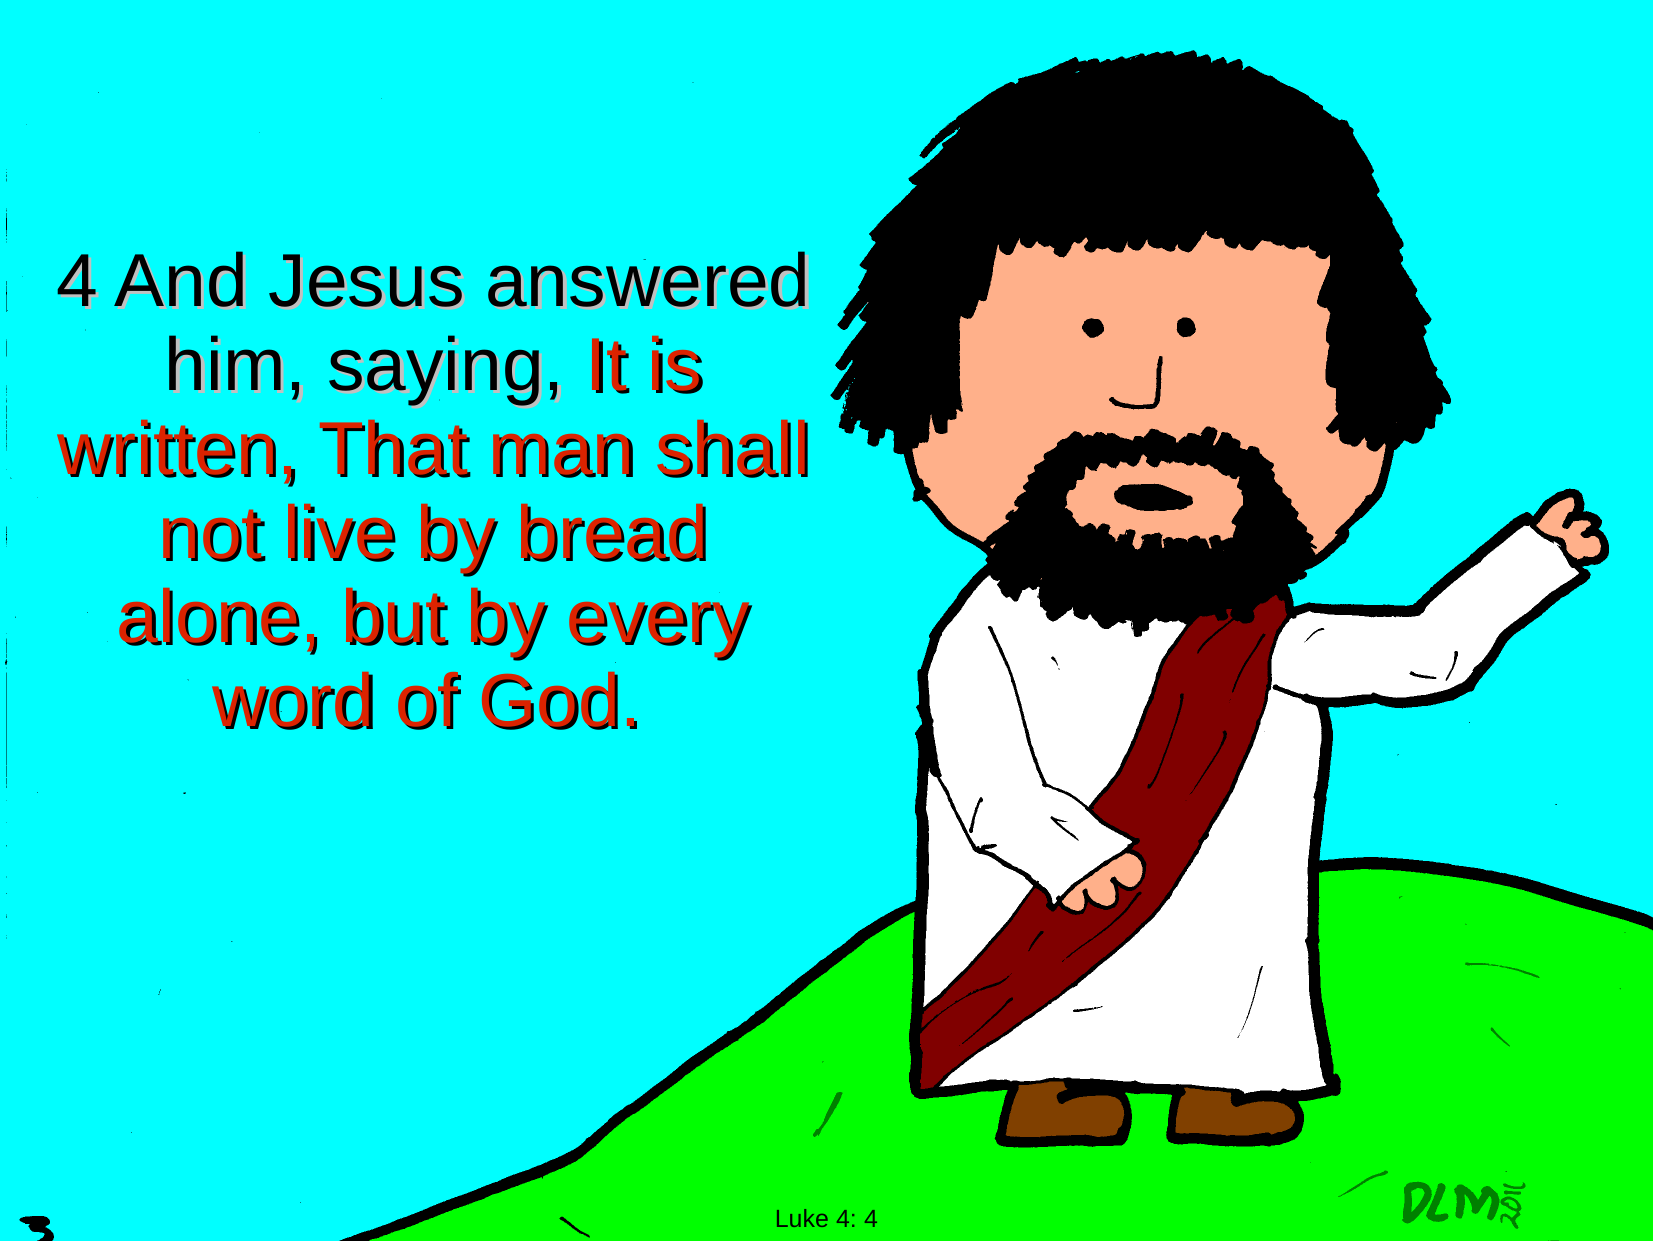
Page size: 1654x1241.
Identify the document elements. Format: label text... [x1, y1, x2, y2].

picture [0, 0, 1653, 1197]
text_box Luke 4: 4 [0, 1197, 1653, 1241]
text_box 4 And Jesus answered him, saying, It is written, That man shall not live by bread alone, but by every word of God. [37, 231, 830, 751]
